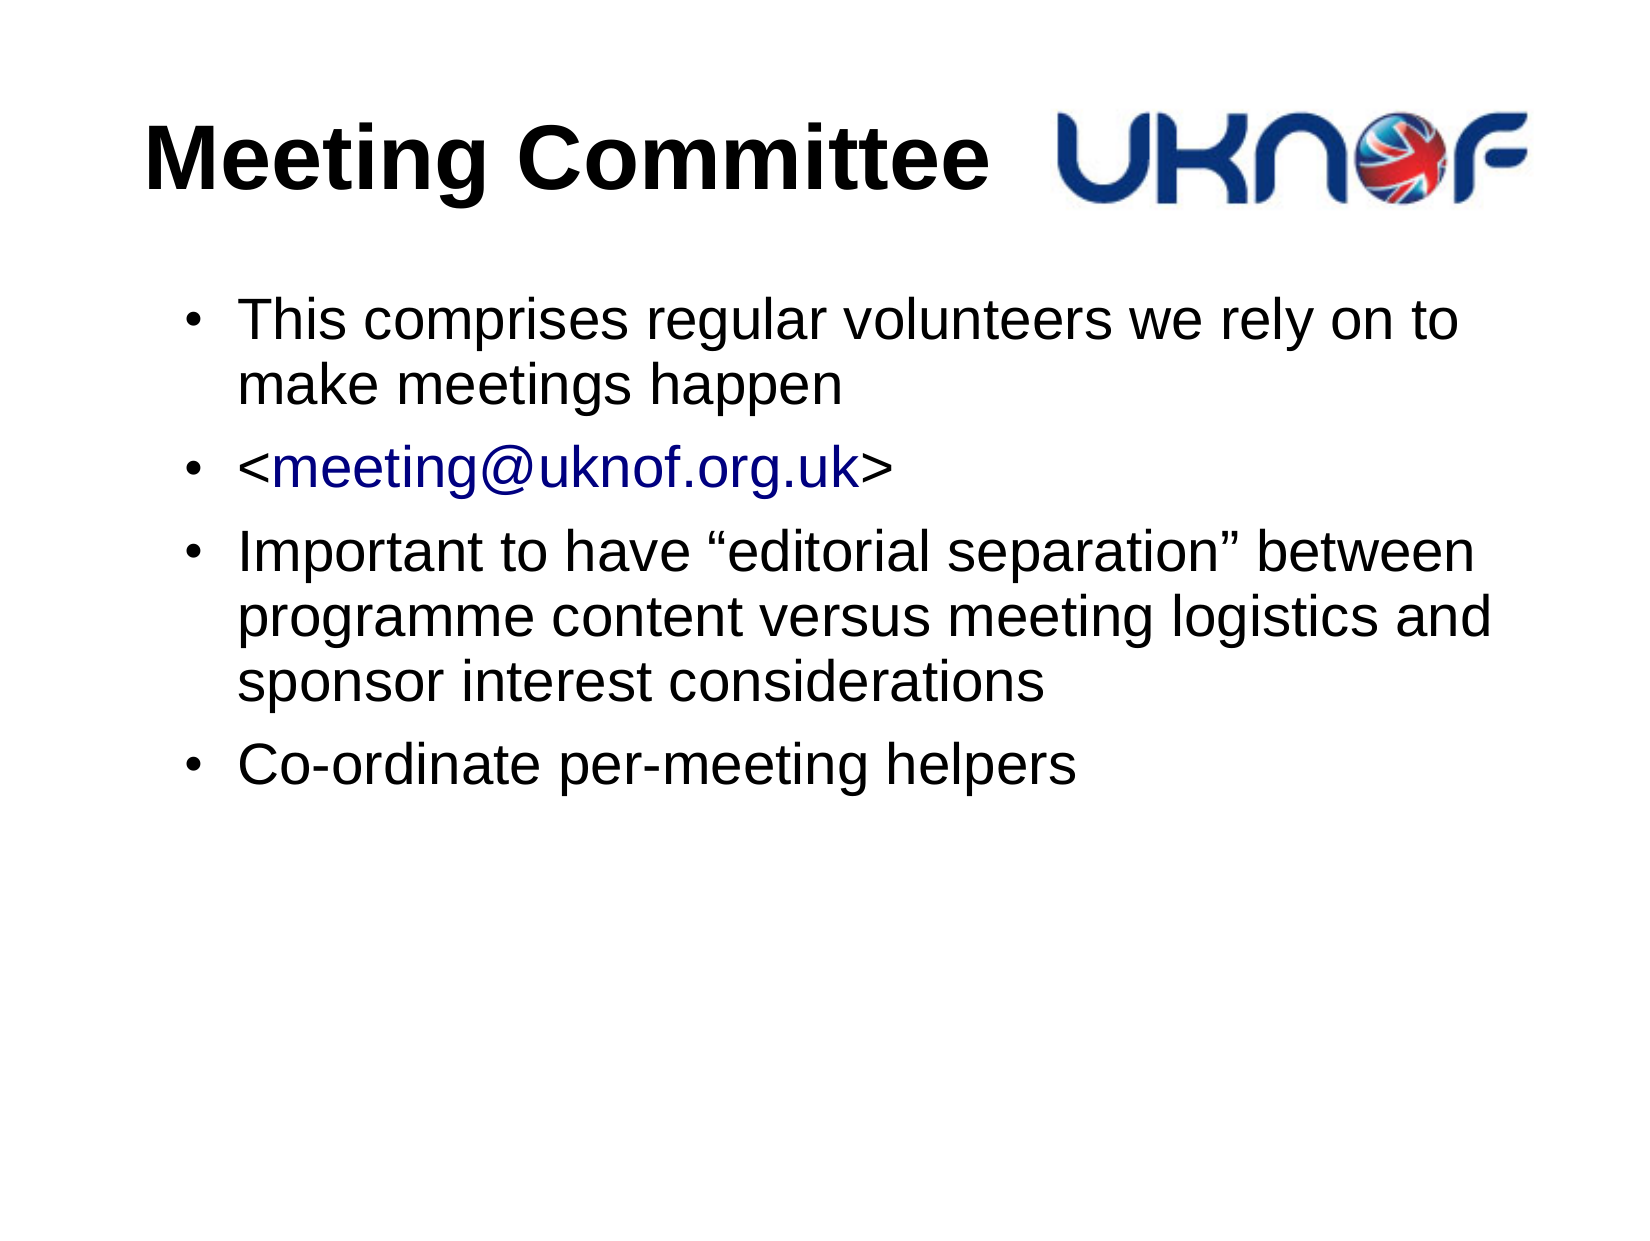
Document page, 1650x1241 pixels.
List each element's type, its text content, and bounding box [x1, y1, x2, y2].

picture [1050, 93, 1536, 225]
list This comprises regular volunteers we rely on to make meetings happen <meeting@uknof.org.uk> Important to have “editorial separation” between programme content versus meeting logistics and sponsor interest considerations Co-ordinate per-meeting helpers [123, 286, 1524, 1168]
title Meeting Committee [123, 37, 1013, 279]
